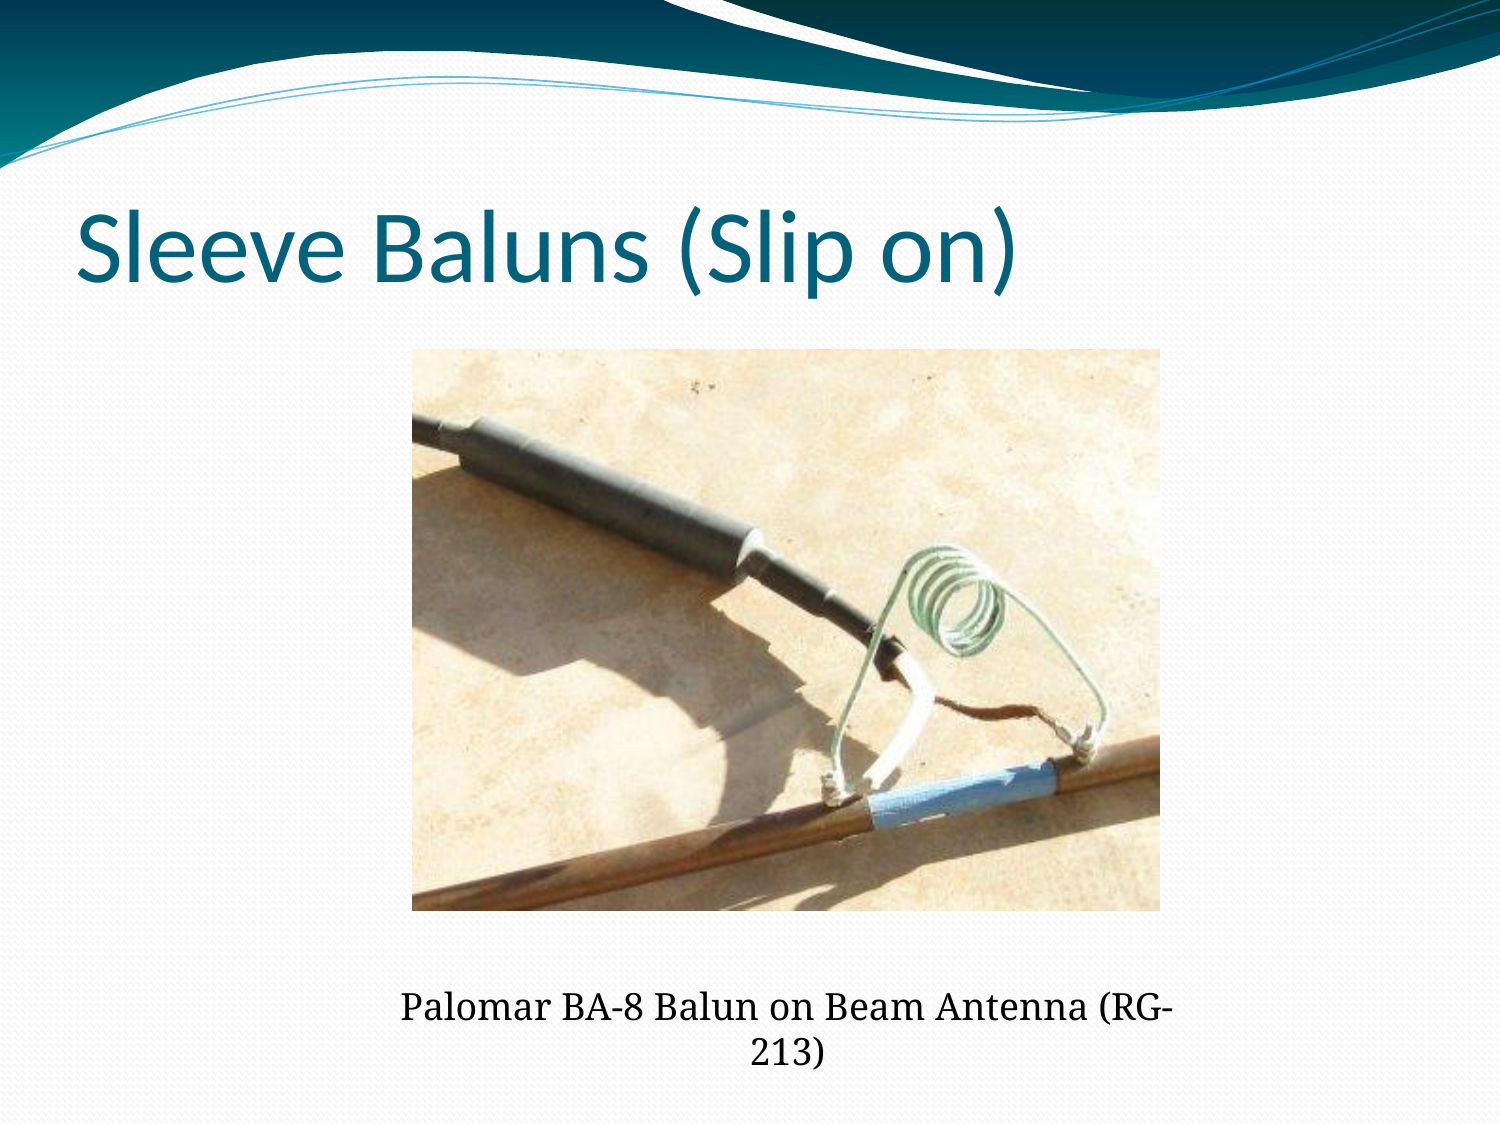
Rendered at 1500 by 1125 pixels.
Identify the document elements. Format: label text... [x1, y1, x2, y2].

text_box Palomar BA-8 Balun on Beam Antenna (RG-213) [375, 975, 1201, 1036]
picture [412, 350, 1160, 911]
title Sleeve Baluns (Slip on) [75, 115, 1426, 304]
